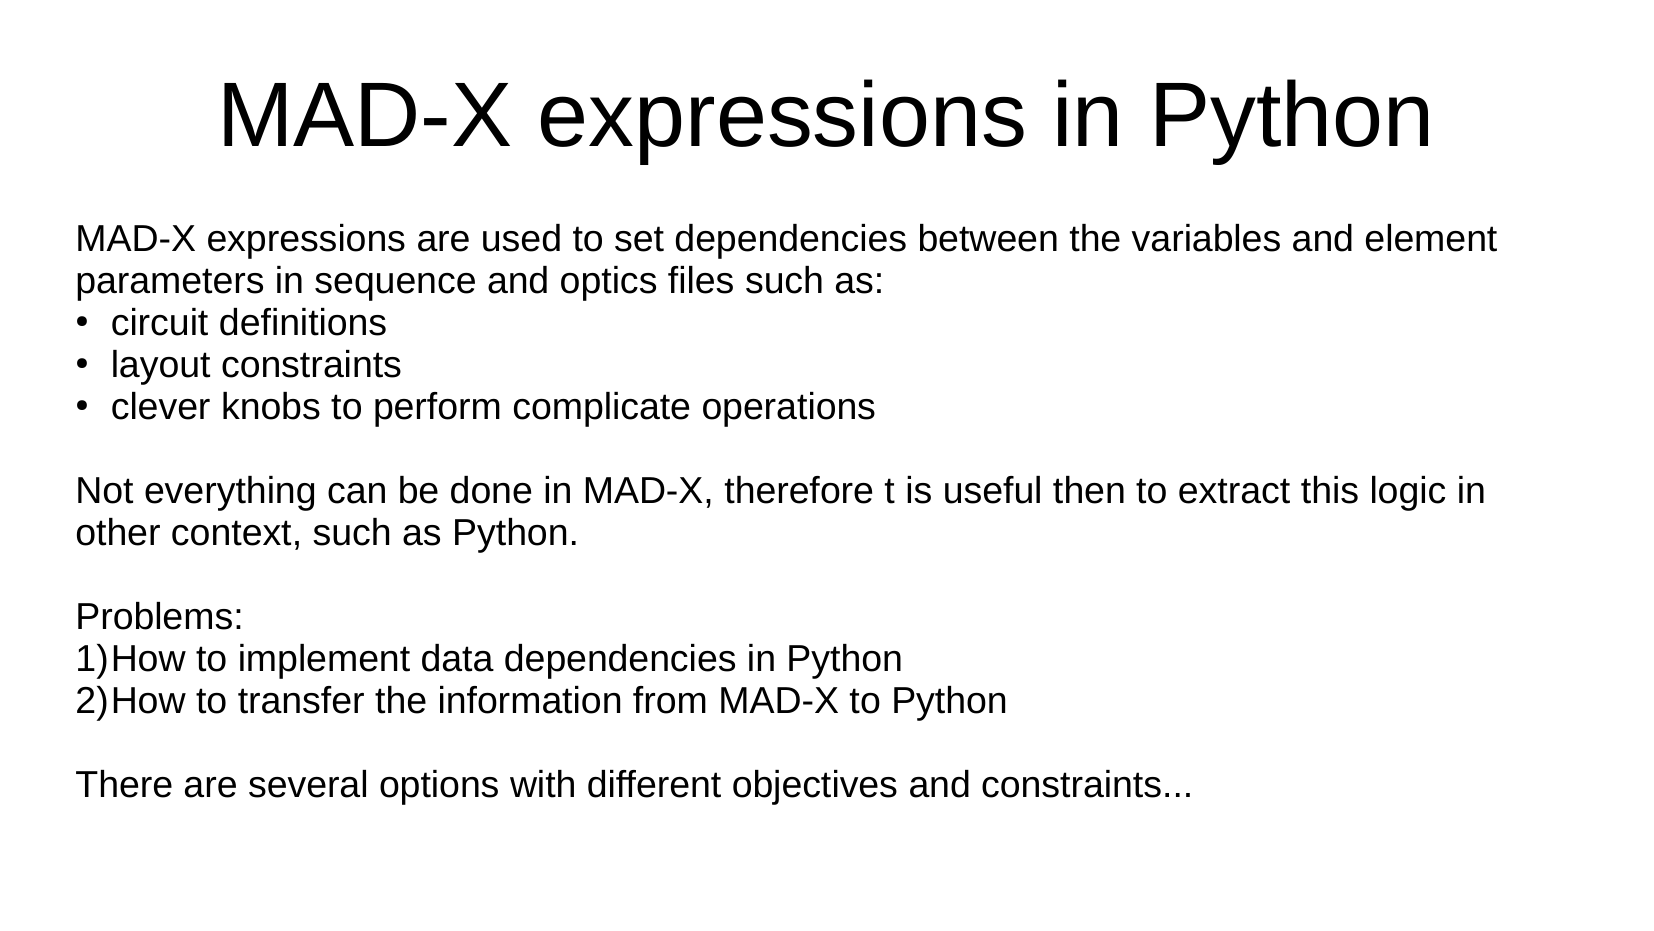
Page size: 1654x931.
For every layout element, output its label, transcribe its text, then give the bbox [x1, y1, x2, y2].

title MAD-X expressions in Python [82, 37, 1571, 193]
subtitle MAD-X expressions are used to set dependencies between the variables and element parameters in sequence and optics files such as: circuit definitions layout constraints clever knobs to perform complicate operations Not everything can be done in MAD-X, therefore t is useful then to extract this logic in other context, such as Python. Problems: How to implement data dependencies in Python How to transfer the information from MAD-X to Python There are several options with different objectives and constraints... [75, 217, 1564, 923]
